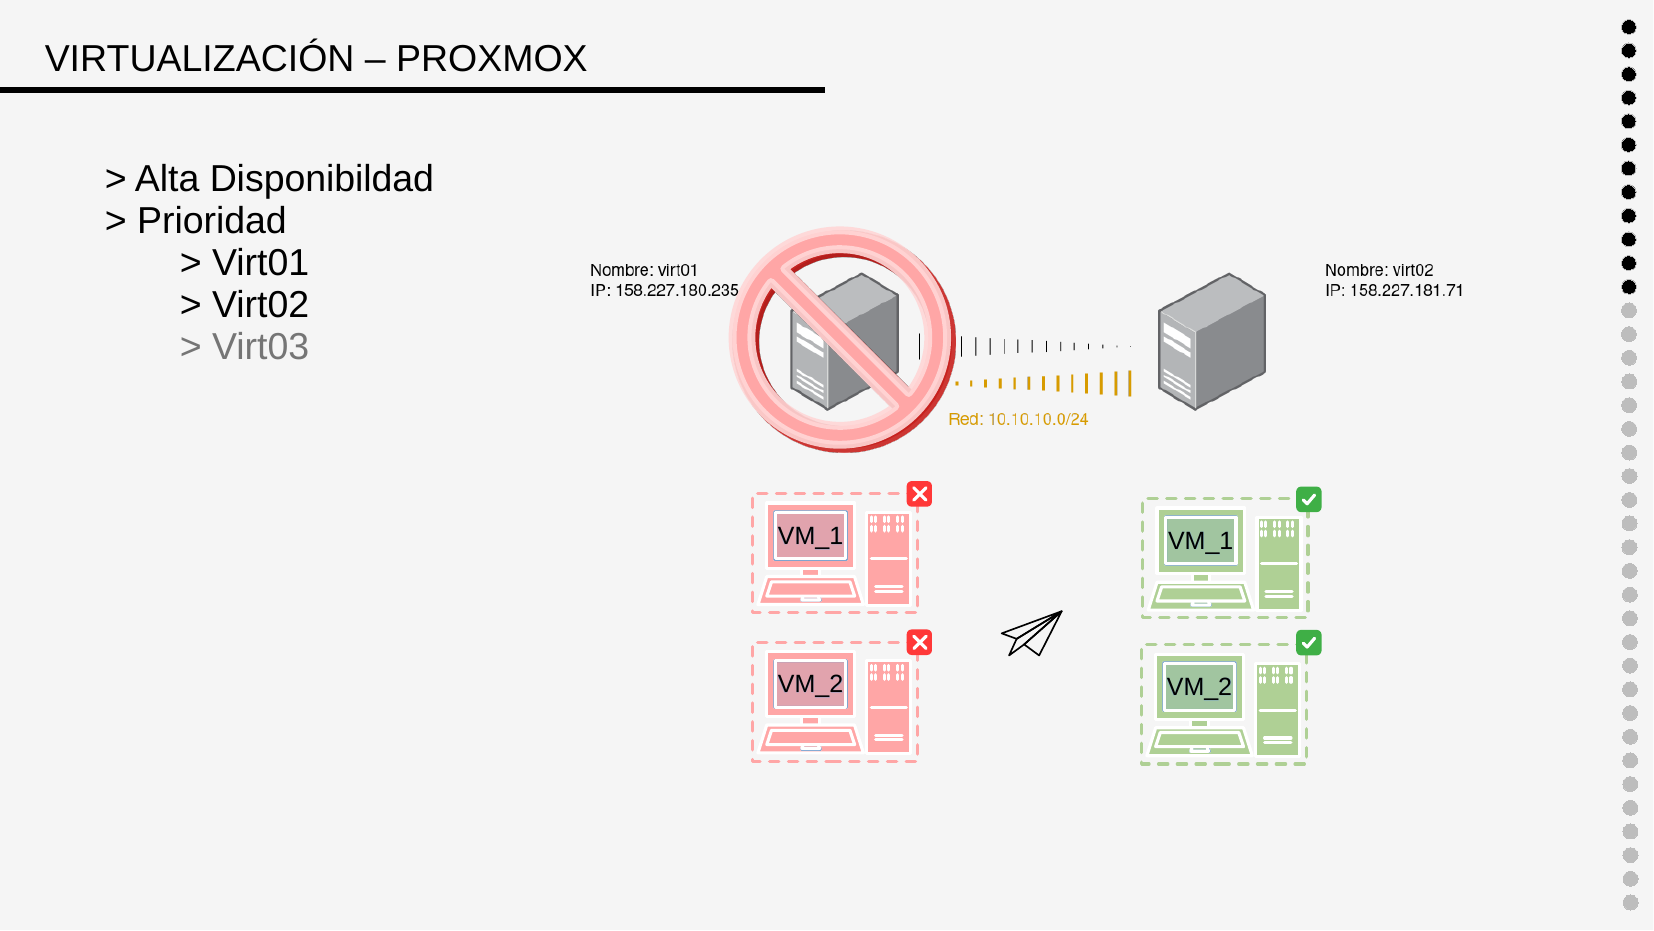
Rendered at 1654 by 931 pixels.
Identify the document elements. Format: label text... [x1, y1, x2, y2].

text_box [1142, 487, 1321, 618]
text_box [1621, 231, 1637, 247]
text_box [1621, 445, 1637, 461]
text_box [1621, 42, 1637, 59]
text_box [1622, 658, 1638, 674]
text_box [1621, 539, 1638, 555]
text_box [1622, 563, 1638, 579]
text_box [1622, 515, 1638, 531]
text_box [1621, 302, 1637, 318]
picture [786, 253, 928, 392]
text_box [1621, 184, 1637, 200]
picture [588, 253, 802, 439]
text_box [1622, 610, 1638, 626]
text_box [1621, 90, 1637, 106]
text_box [1621, 468, 1638, 484]
text_box [1621, 113, 1637, 129]
picture [878, 253, 1489, 439]
text_box [1621, 19, 1637, 35]
text_box [732, 230, 948, 445]
text_box [1621, 208, 1637, 224]
text_box [1622, 823, 1638, 839]
text_box [1622, 705, 1638, 721]
text_box [1621, 350, 1637, 366]
text_box [1622, 752, 1638, 768]
text_box [1622, 634, 1638, 650]
text_box [1622, 847, 1639, 863]
picture [752, 284, 894, 425]
text_box [971, 589, 1092, 678]
text_box [1621, 326, 1637, 342]
text_box [1623, 871, 1639, 887]
text_box [752, 482, 931, 613]
text_box VIRTUALIZACIÓN – PROXMOX [30, 30, 826, 129]
text_box [1621, 279, 1637, 295]
text_box [1622, 800, 1638, 816]
text_box [1621, 373, 1637, 389]
text_box [1621, 397, 1637, 413]
text_box [1623, 894, 1639, 911]
text_box [1141, 630, 1321, 764]
text_box [1621, 137, 1637, 153]
text_box [1622, 729, 1638, 745]
text_box [1622, 776, 1638, 792]
text_box [1621, 421, 1637, 437]
text_box [1622, 681, 1638, 697]
text_box [1621, 66, 1637, 82]
text_box [1621, 160, 1637, 176]
text_box [1622, 587, 1638, 603]
text_box [1621, 255, 1637, 271]
text_box [752, 630, 931, 762]
text_box [1621, 492, 1637, 508]
text_box > Alta Disponibildad > Prioridad > Virt01 > Virt02 > Virt03 [90, 150, 1111, 459]
